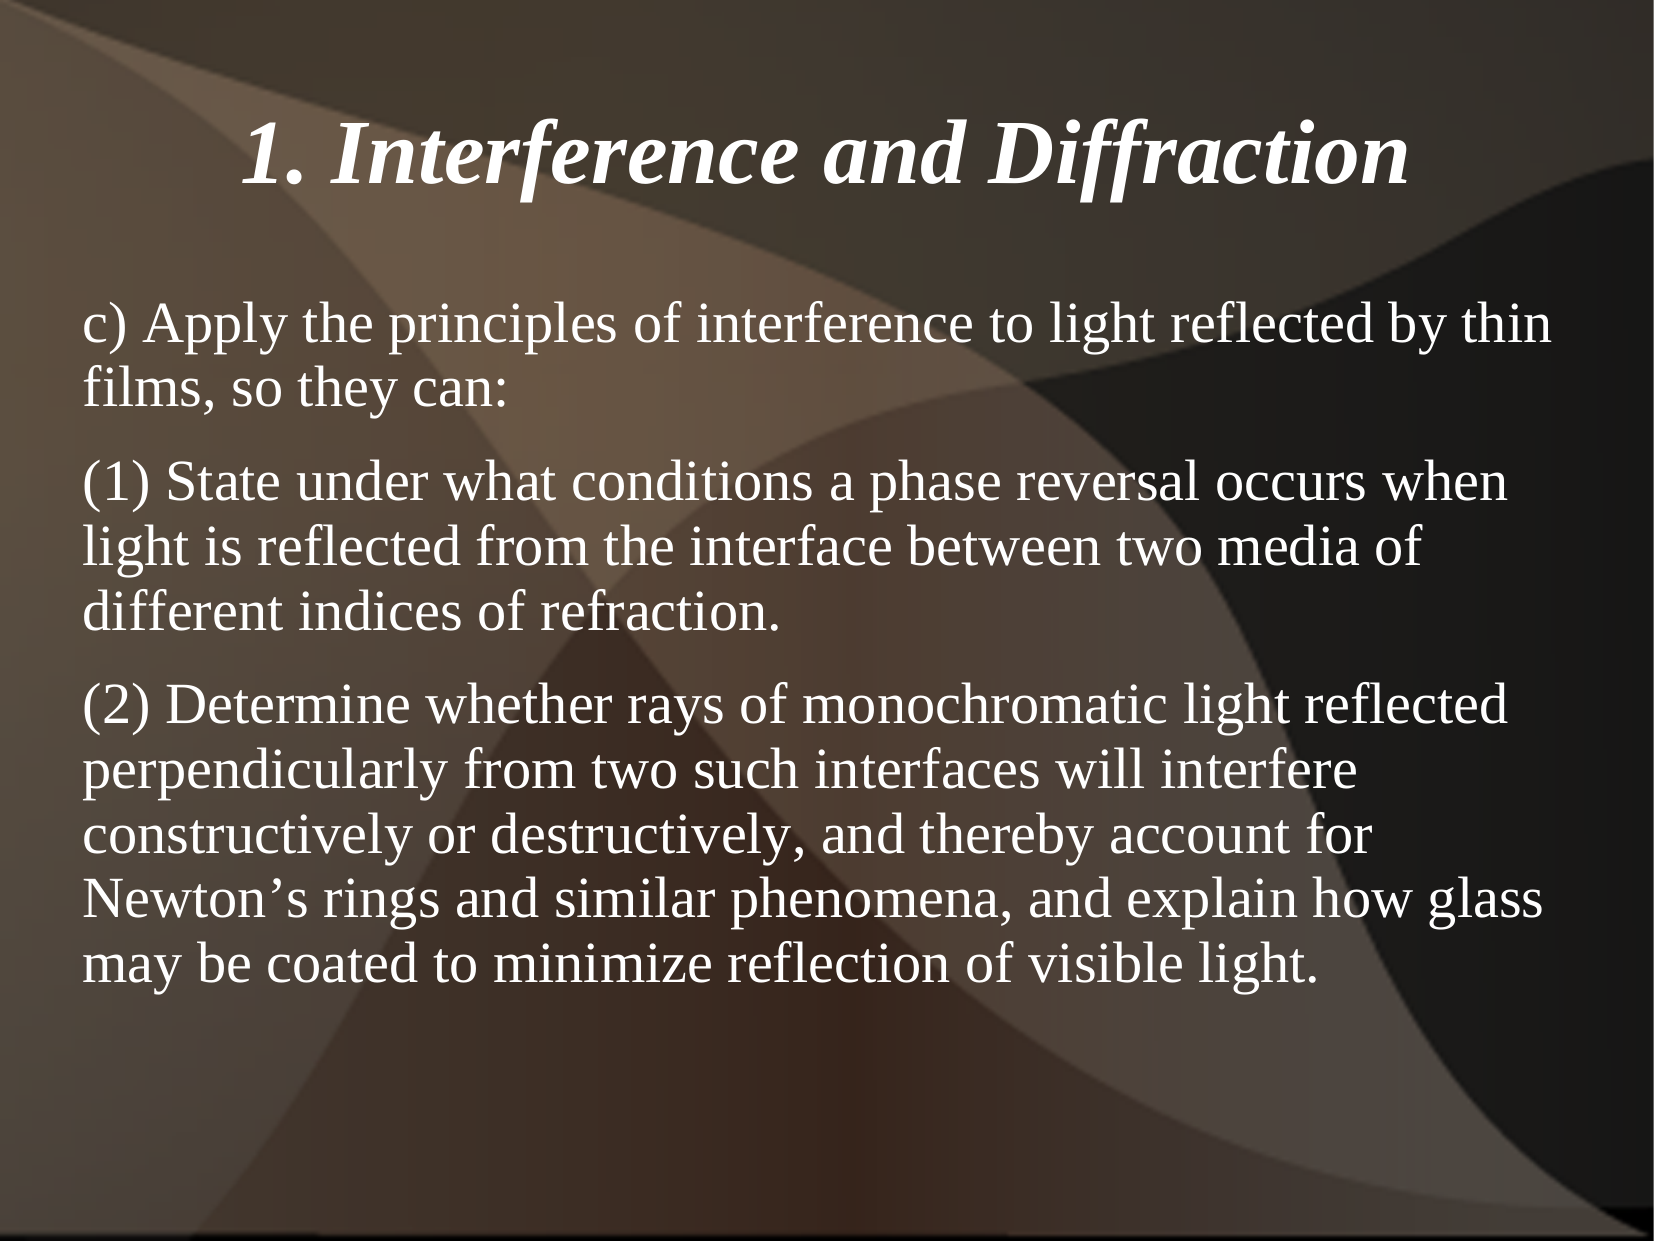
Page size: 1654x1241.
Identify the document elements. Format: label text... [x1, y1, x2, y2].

list c) Apply the principles of interference to light reflected by thin films, so they can: (1) State under what conditions a phase reversal occurs when light is reflected from the interface between two media of different indices of refraction. (2) Determine whether rays of monochromatic light reflected perpendicularly from two such interfaces will interfere constructively or destructively, and thereby account for Newton’s rings and similar phenomena, and explain how glass may be coated to minimize reflection of visible light. [82, 290, 1571, 1108]
picture [0, 0, 1654, 1241]
title 1. Interference and Diffraction [82, 49, 1571, 257]
